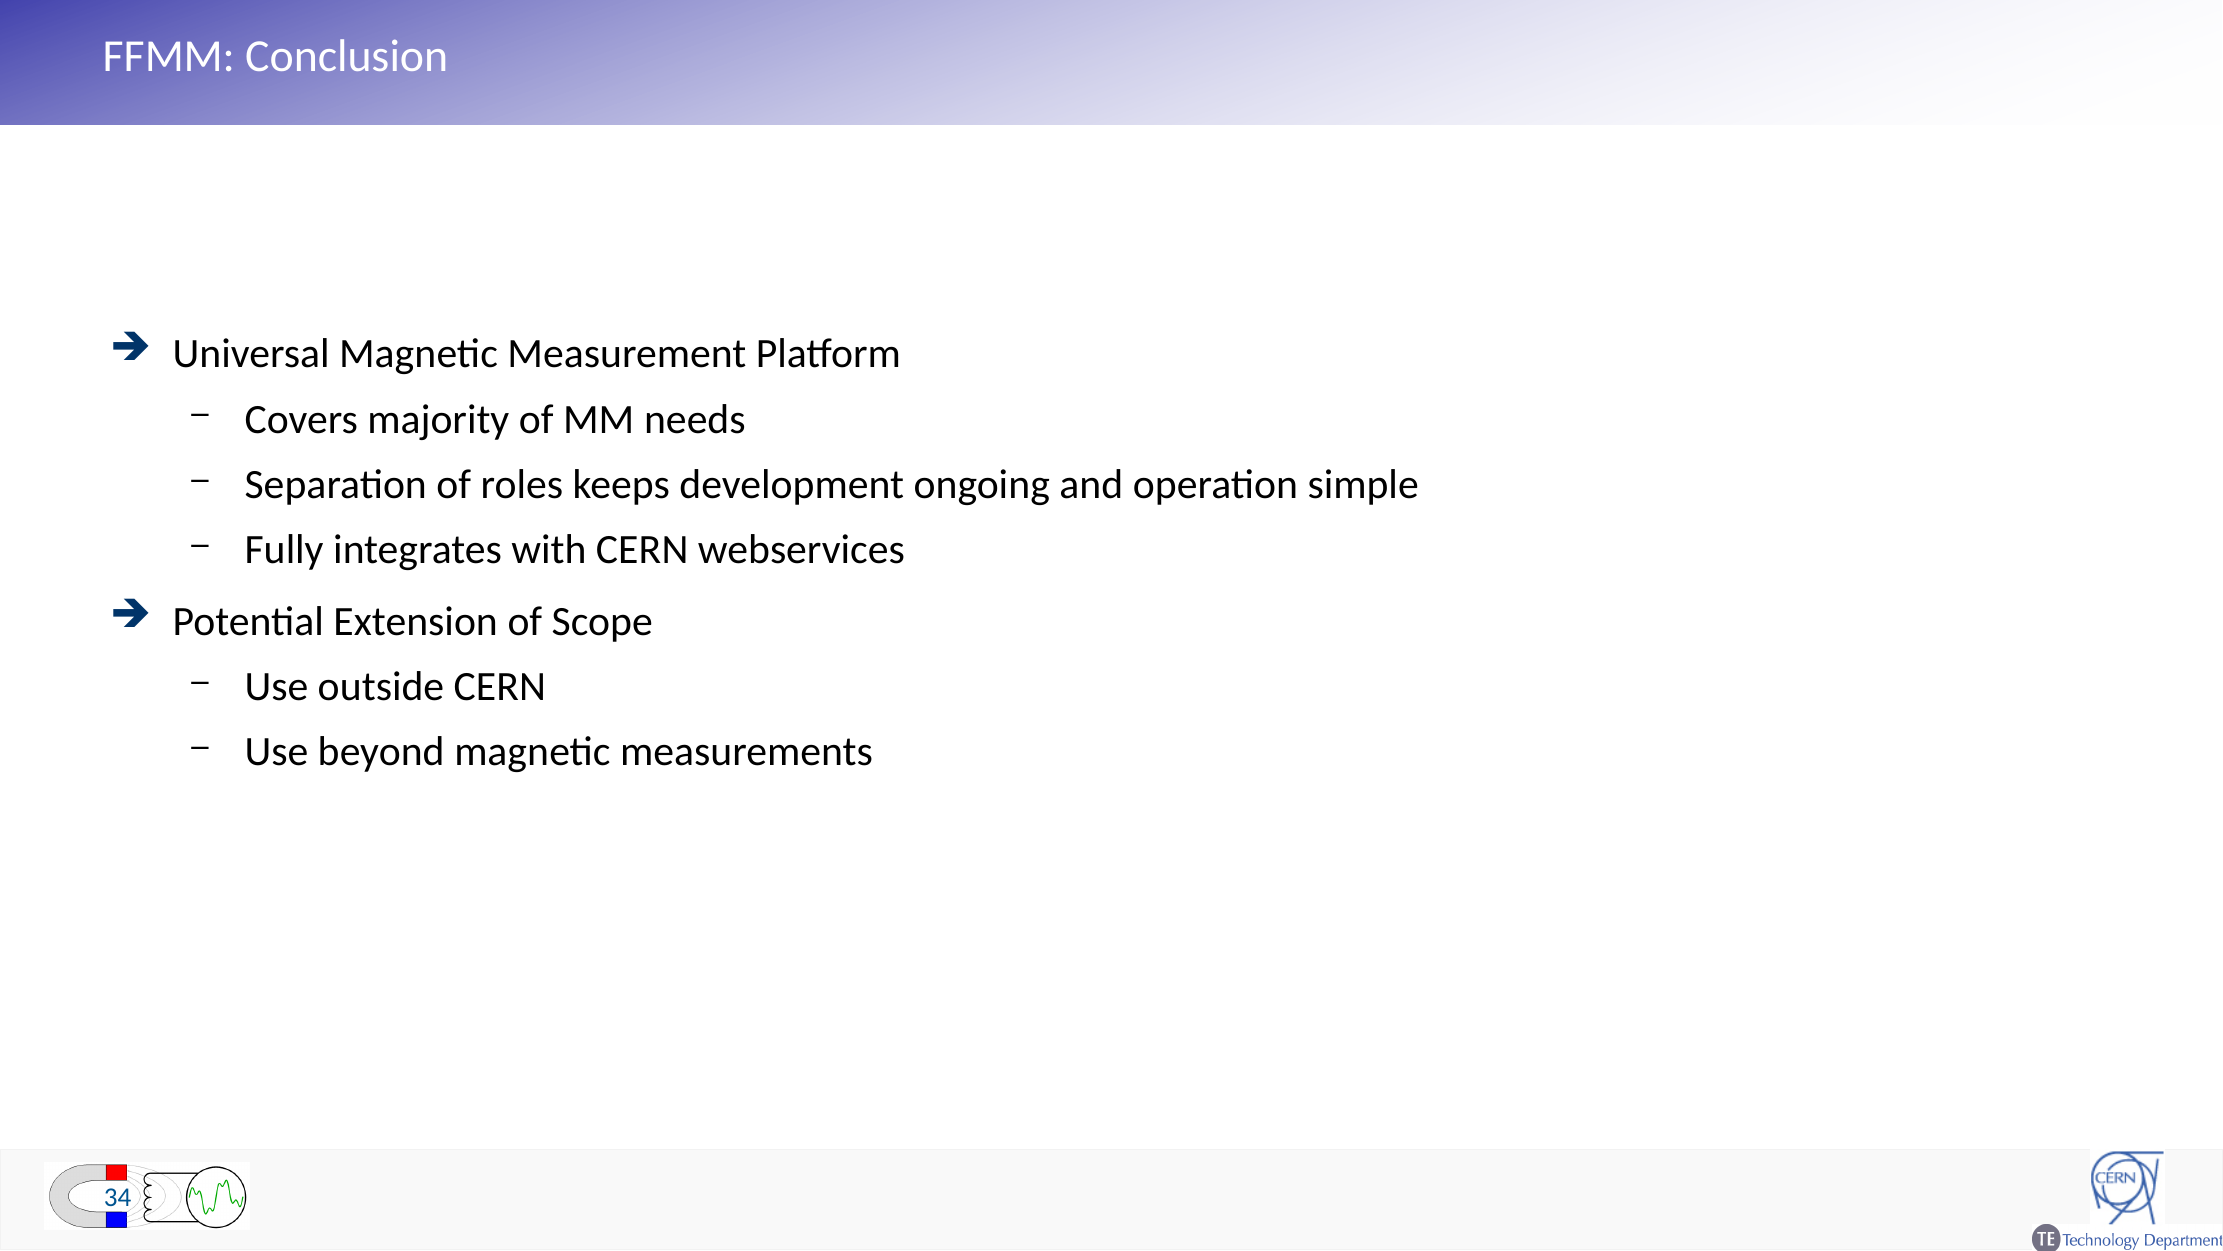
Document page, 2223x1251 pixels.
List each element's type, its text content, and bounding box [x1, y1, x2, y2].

picture [2032, 1149, 2223, 1251]
picture [44, 1162, 250, 1230]
list Universal Magnetic Measurement Platform Covers majority of MM needs Separation of roles keeps development ongoing and operation simple Fully integrates with CERN webservices Potential Extension of Scope Use outside CERN Use beyond magnetic measurements [94, 175, 2112, 934]
title FFMM: Conclusion [94, 0, 1642, 107]
